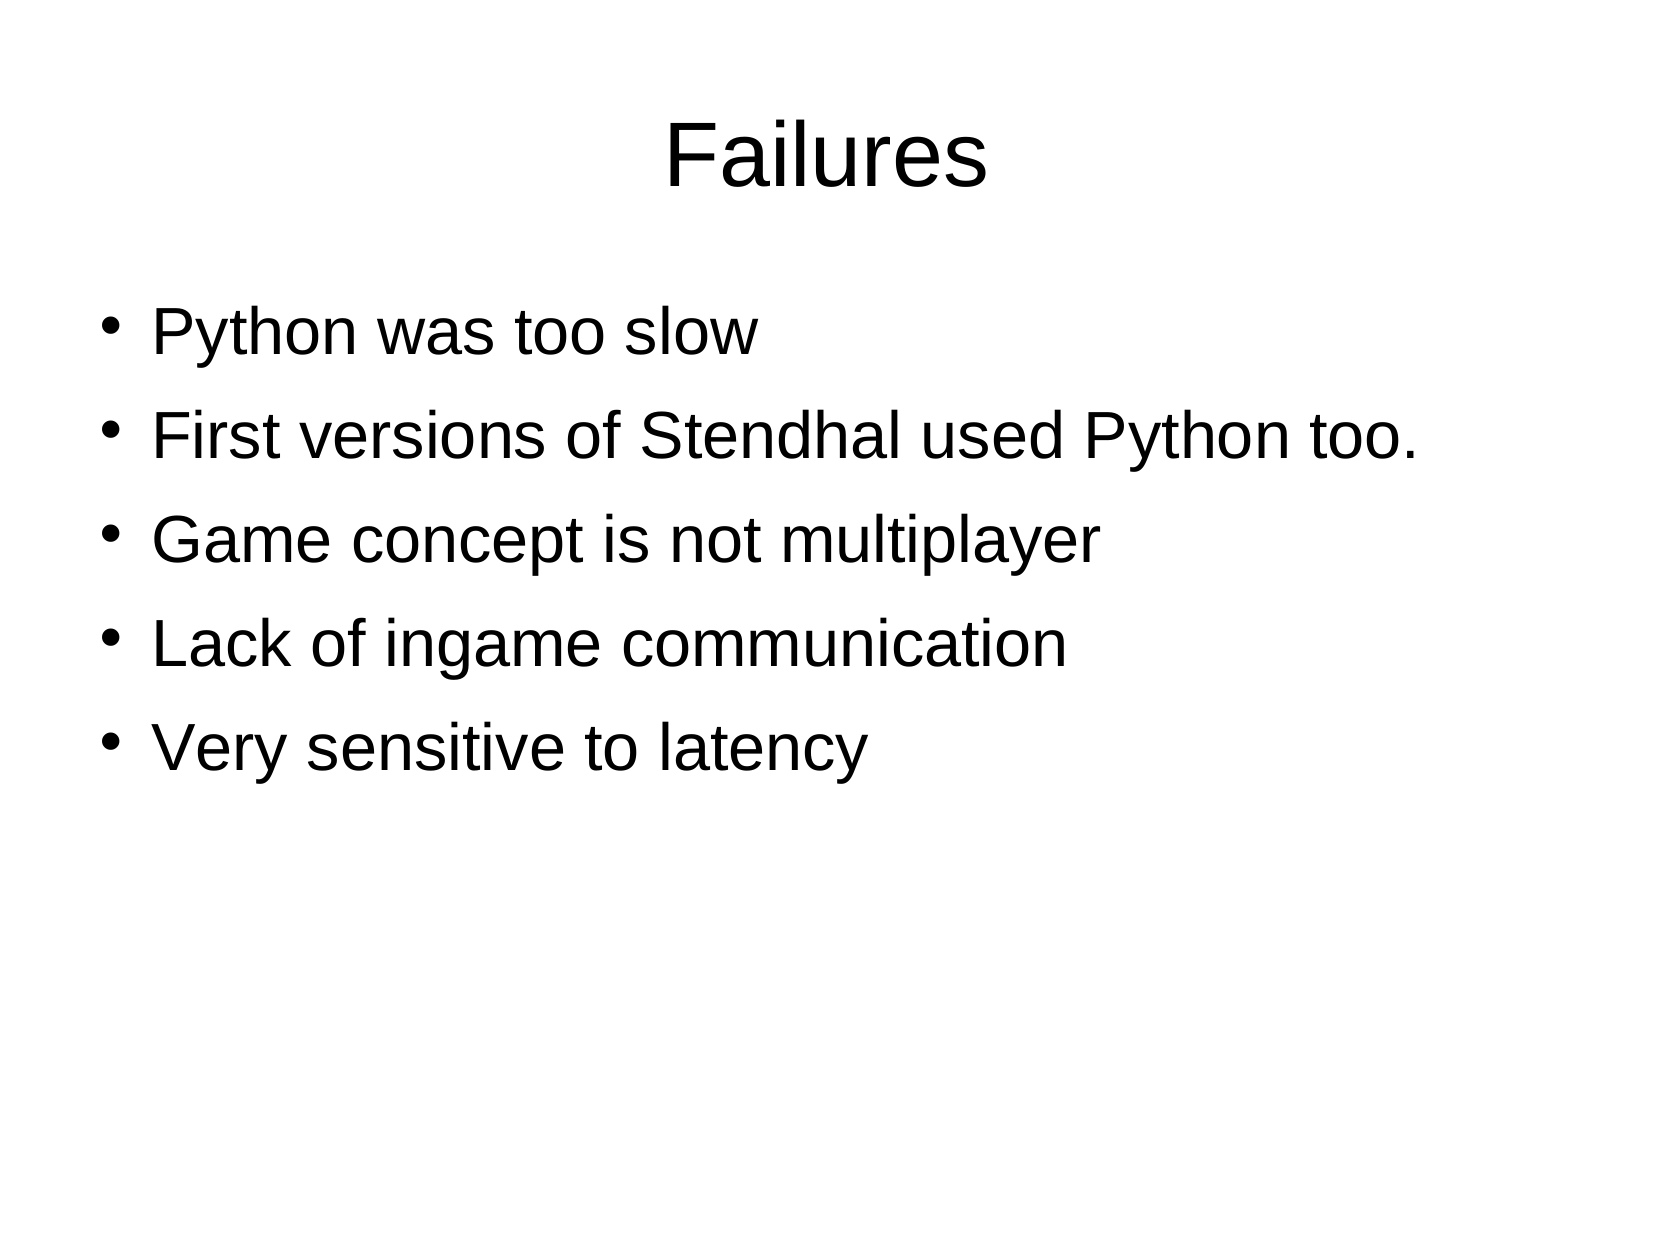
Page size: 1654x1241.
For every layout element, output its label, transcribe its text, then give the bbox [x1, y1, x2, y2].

title Failures [82, 49, 1571, 257]
list Python was too slow First versions of Stendhal used Python too. Game concept is not multiplayer Lack of ingame communication Very sensitive to latency [82, 290, 1571, 1109]
